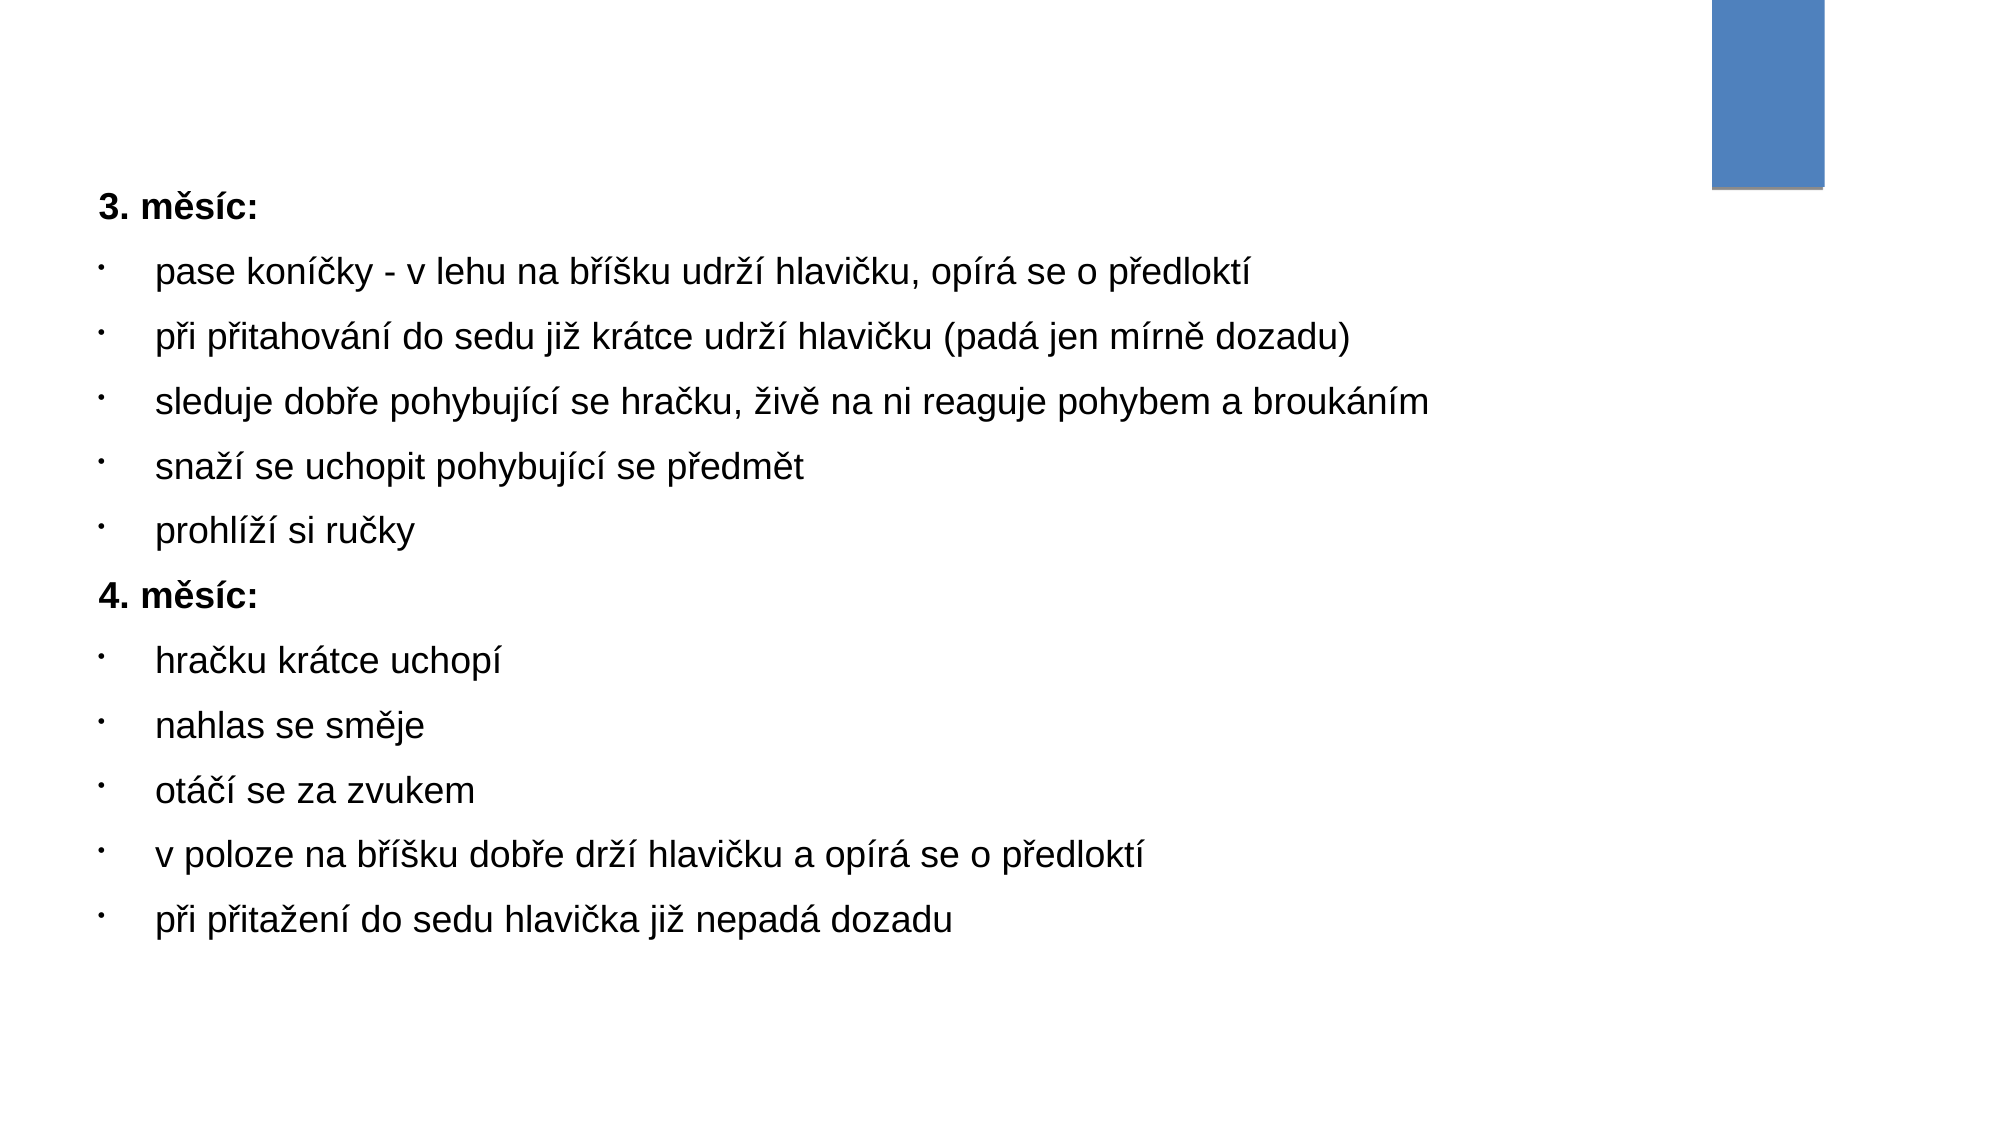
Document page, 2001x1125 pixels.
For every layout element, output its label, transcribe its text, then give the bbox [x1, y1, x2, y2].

text_box 3. měsíc: pase koníčky - v lehu na bříšku udrží hlavičku, opírá se o předloktí při přitahování do sedu již krátce udrží hlavičku (padá jen mírně dozadu) sleduje dobře pohybující se hračku, živě na ni reaguje pohybem a broukáním snaží se uchopit pohybující se předmět prohlíží si ručky 4. měsíc: hračku krátce uchopí nahlas se směje otáčí se za zvukem v poloze na bříšku dobře drží hlavičku a opírá se o předloktí při přitažení do sedu hlavička již nepadá dozadu [83, 171, 1917, 954]
